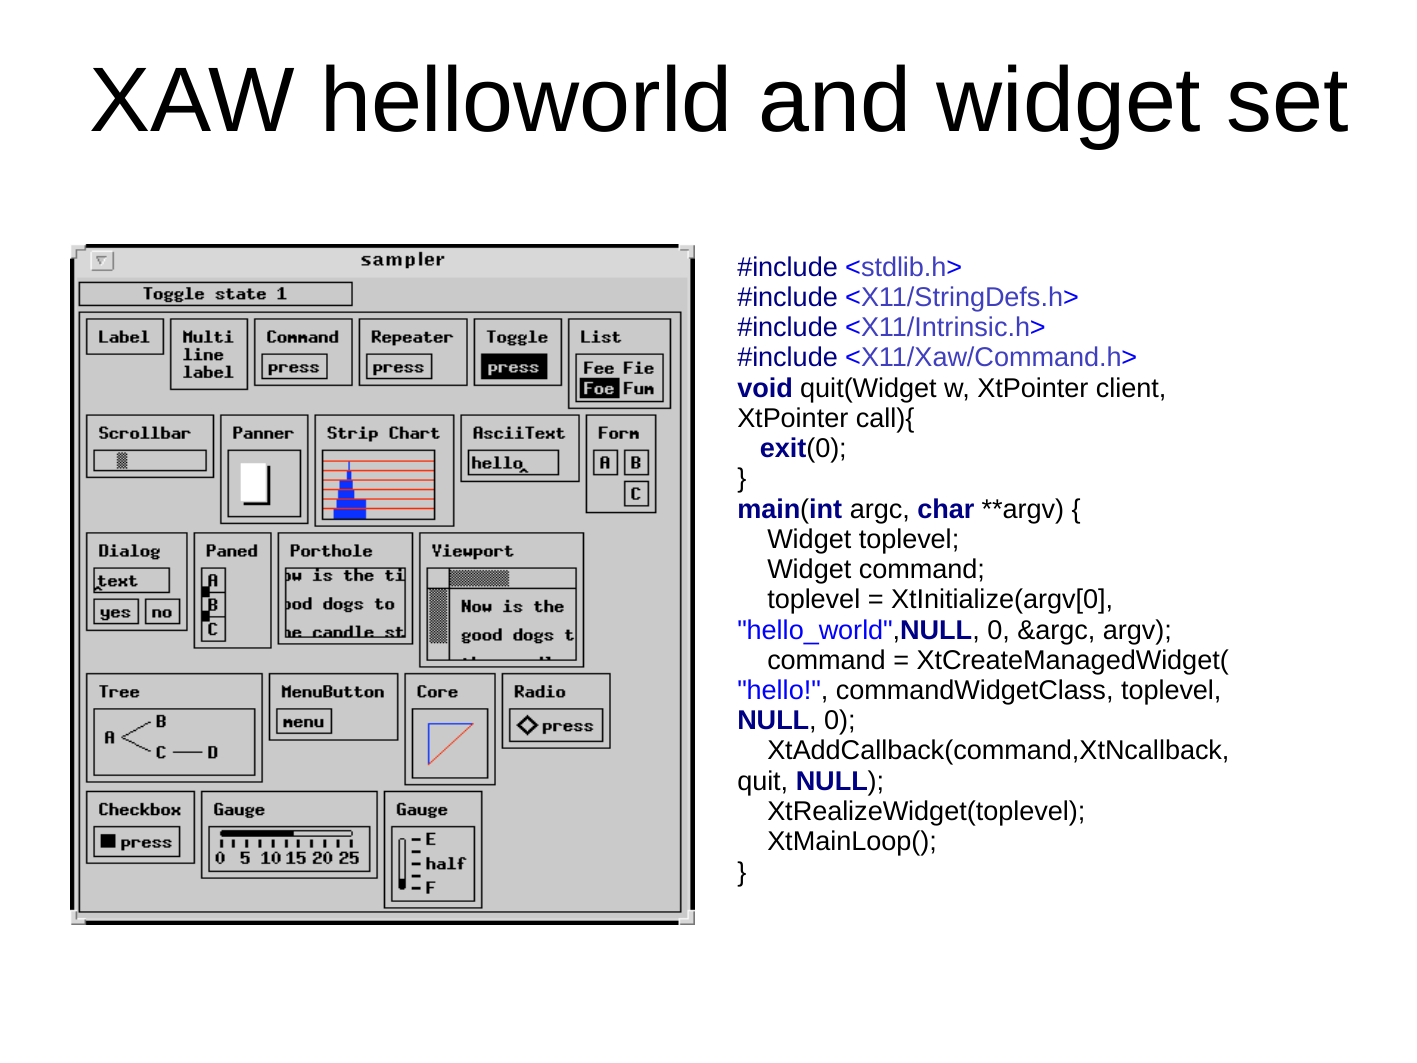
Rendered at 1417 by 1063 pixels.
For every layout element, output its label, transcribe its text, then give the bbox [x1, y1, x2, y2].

text_box #include <stdlib.h> #include <X11/StringDefs.h> #include <X11/Intrinsic.h> #include <X11/Xaw/Command.h> void quit(Widget w, XtPointer client, XtPointer call){ exit(0); } main(int argc, char **argv) { Widget toplevel; Widget command; toplevel = XtInitialize(argv[0], "hello_world",NULL, 0, &argc, argv); command = XtCreateManagedWidget( "hello!", commandWidgetClass, toplevel, NULL, 0); XtAddCallback(command,XtNcallback, quit, NULL); XtRealizeWidget(toplevel); XtMainLoop(); } [722, 244, 1346, 925]
text_box XAW helloworld and widget set [70, 40, 1369, 215]
picture [70, 244, 695, 925]
